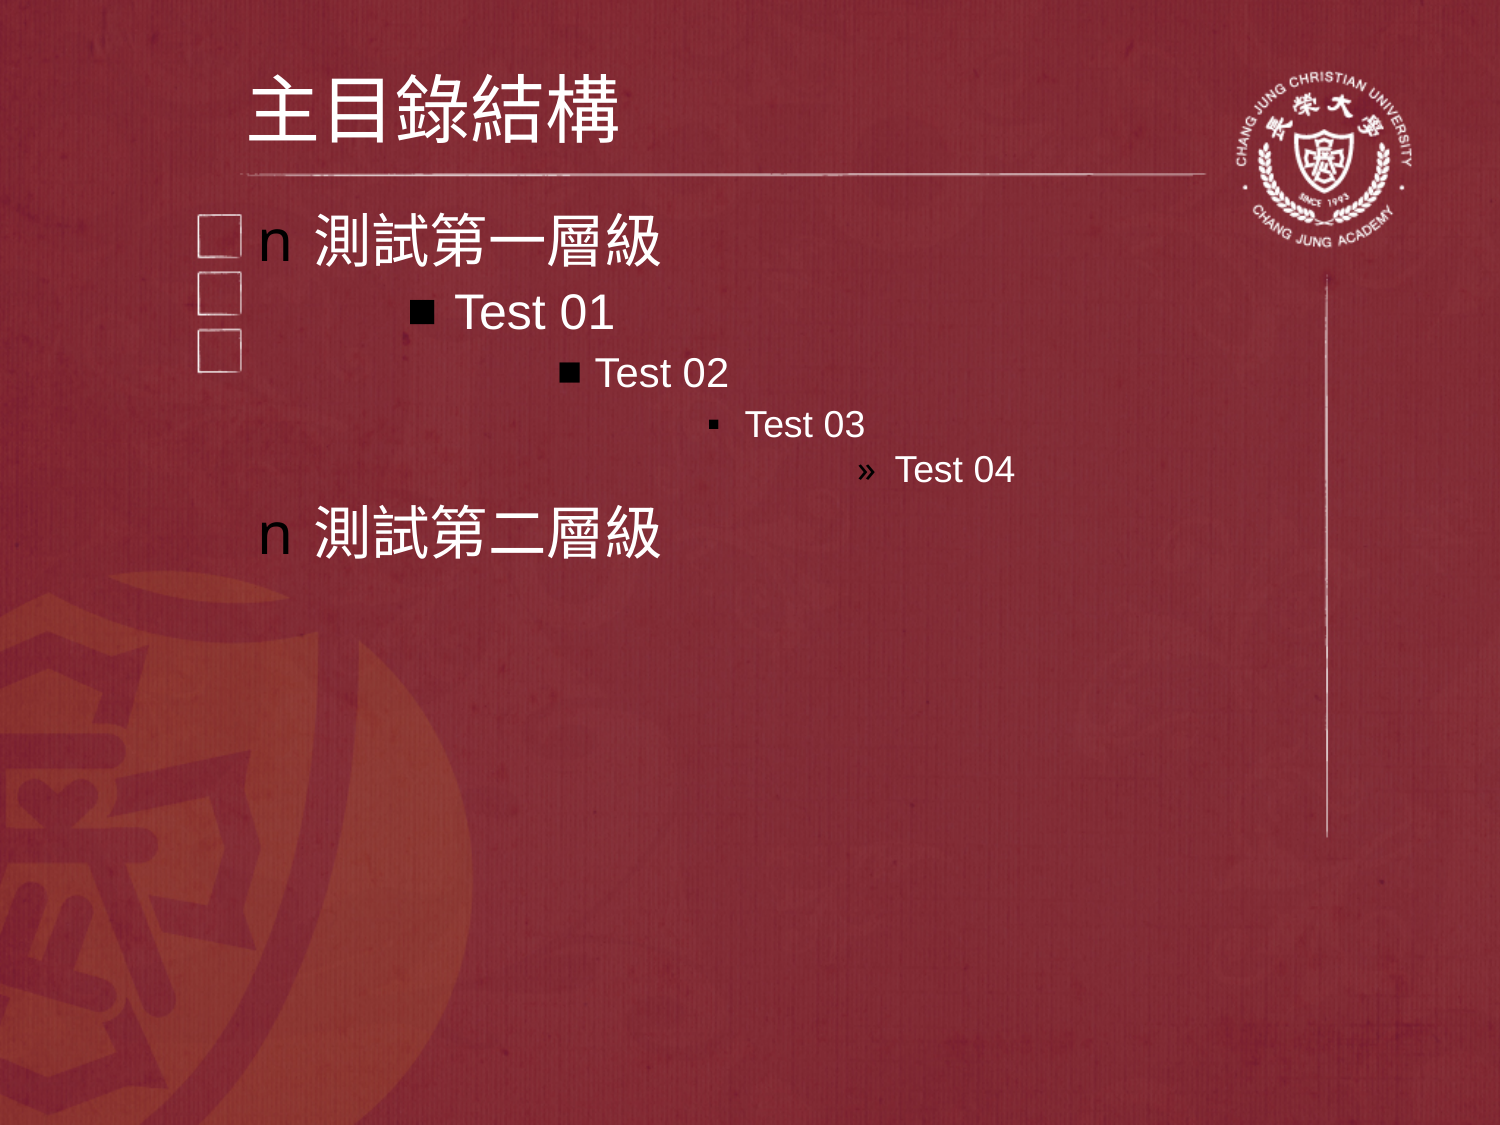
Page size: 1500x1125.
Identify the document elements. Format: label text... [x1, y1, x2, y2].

title 主目錄結構 [230, 31, 1211, 185]
list 測試第一層級 Test 01 Test 02 Test 03 Test 04 測試第二層級 [242, 196, 1402, 977]
